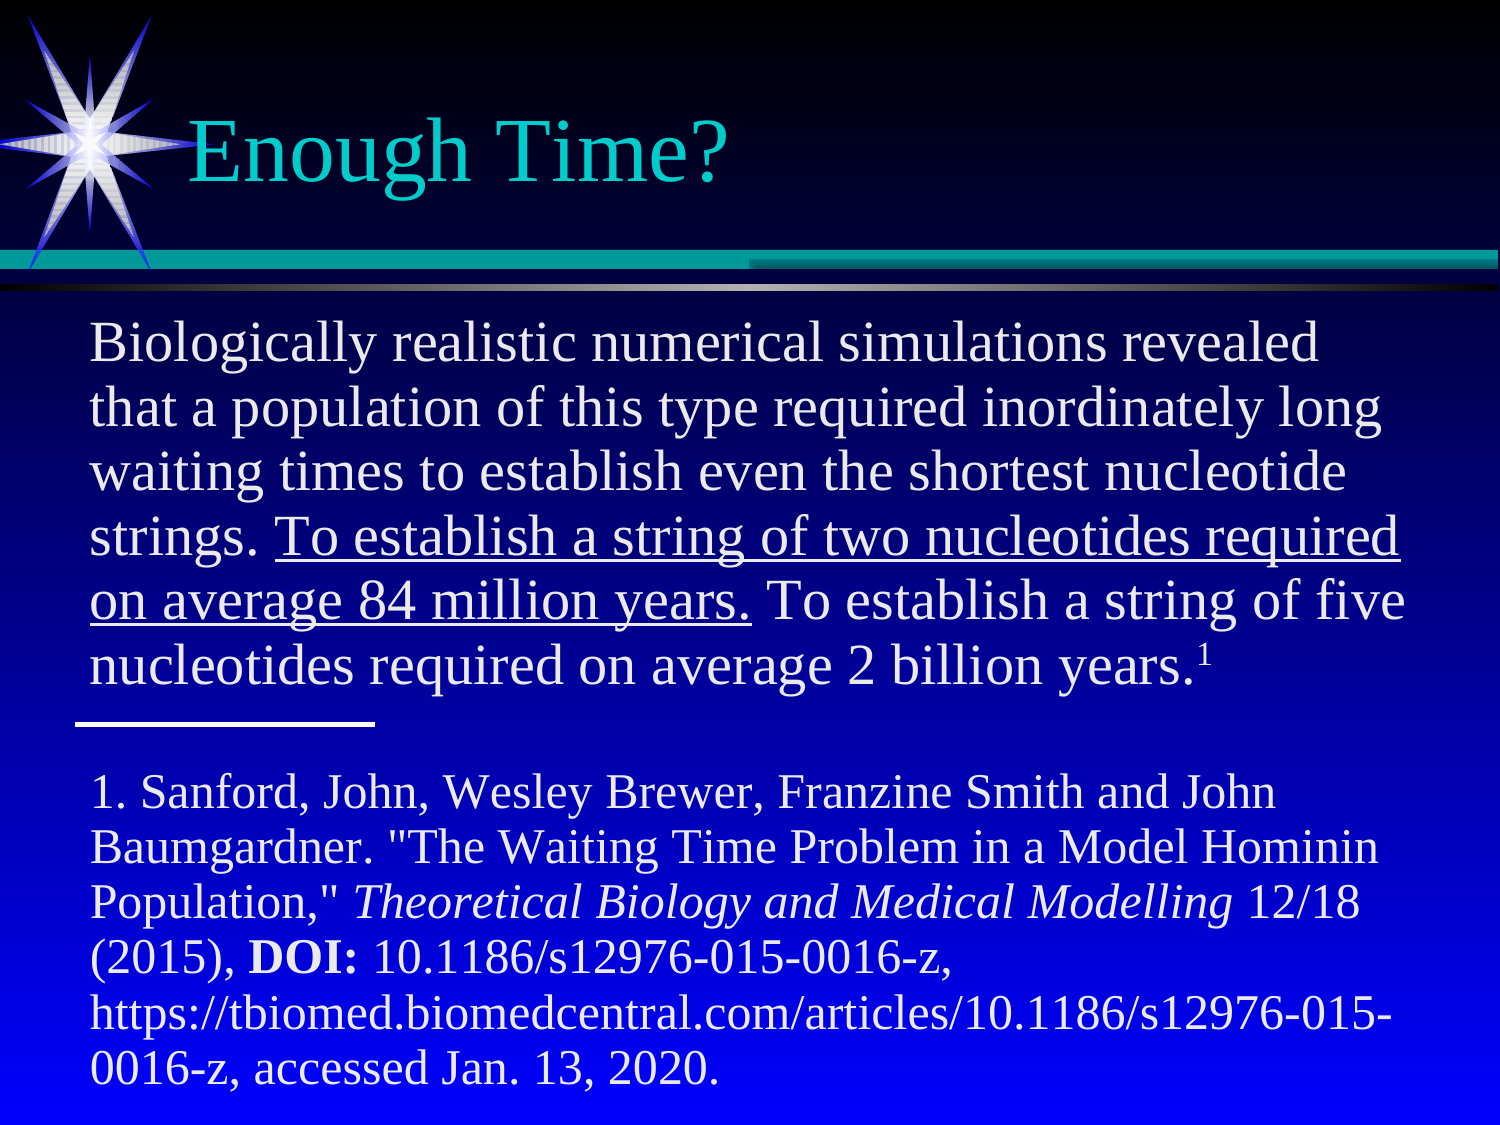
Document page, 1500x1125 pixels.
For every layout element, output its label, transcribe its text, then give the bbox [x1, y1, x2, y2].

text_box æ [36, 246, 44, 251]
text_box æ [135, 37, 144, 42]
text_box æ [35, 37, 44, 42]
text_box Biologically realistic numerical simulations revealed that a population of this type required inordinately long waiting times to establish even the shortest nucleotide strings. To establish a string of two nucleotides required on average 84 million years. To establish a string of five nucleotides required on average 2 billion years.1 [75, 302, 1426, 707]
text_box æ [135, 246, 144, 251]
text_box 1. Sanford, John, Wesley Brewer, Franzine Smith and John Baumgardner. "The Waiting Time Problem in a Model Hominin Population," Theoretical Biology and Medical Modelling 12/18 (2015), DOI: 10.1186/s12976-015-0016-z, https://tbiomed.biomedcentral.com/articles/10.1186/s12976-015-0016-z, accessed Jan. 13, 2020. [75, 756, 1463, 1103]
title Enough Time? [187, 56, 1463, 244]
